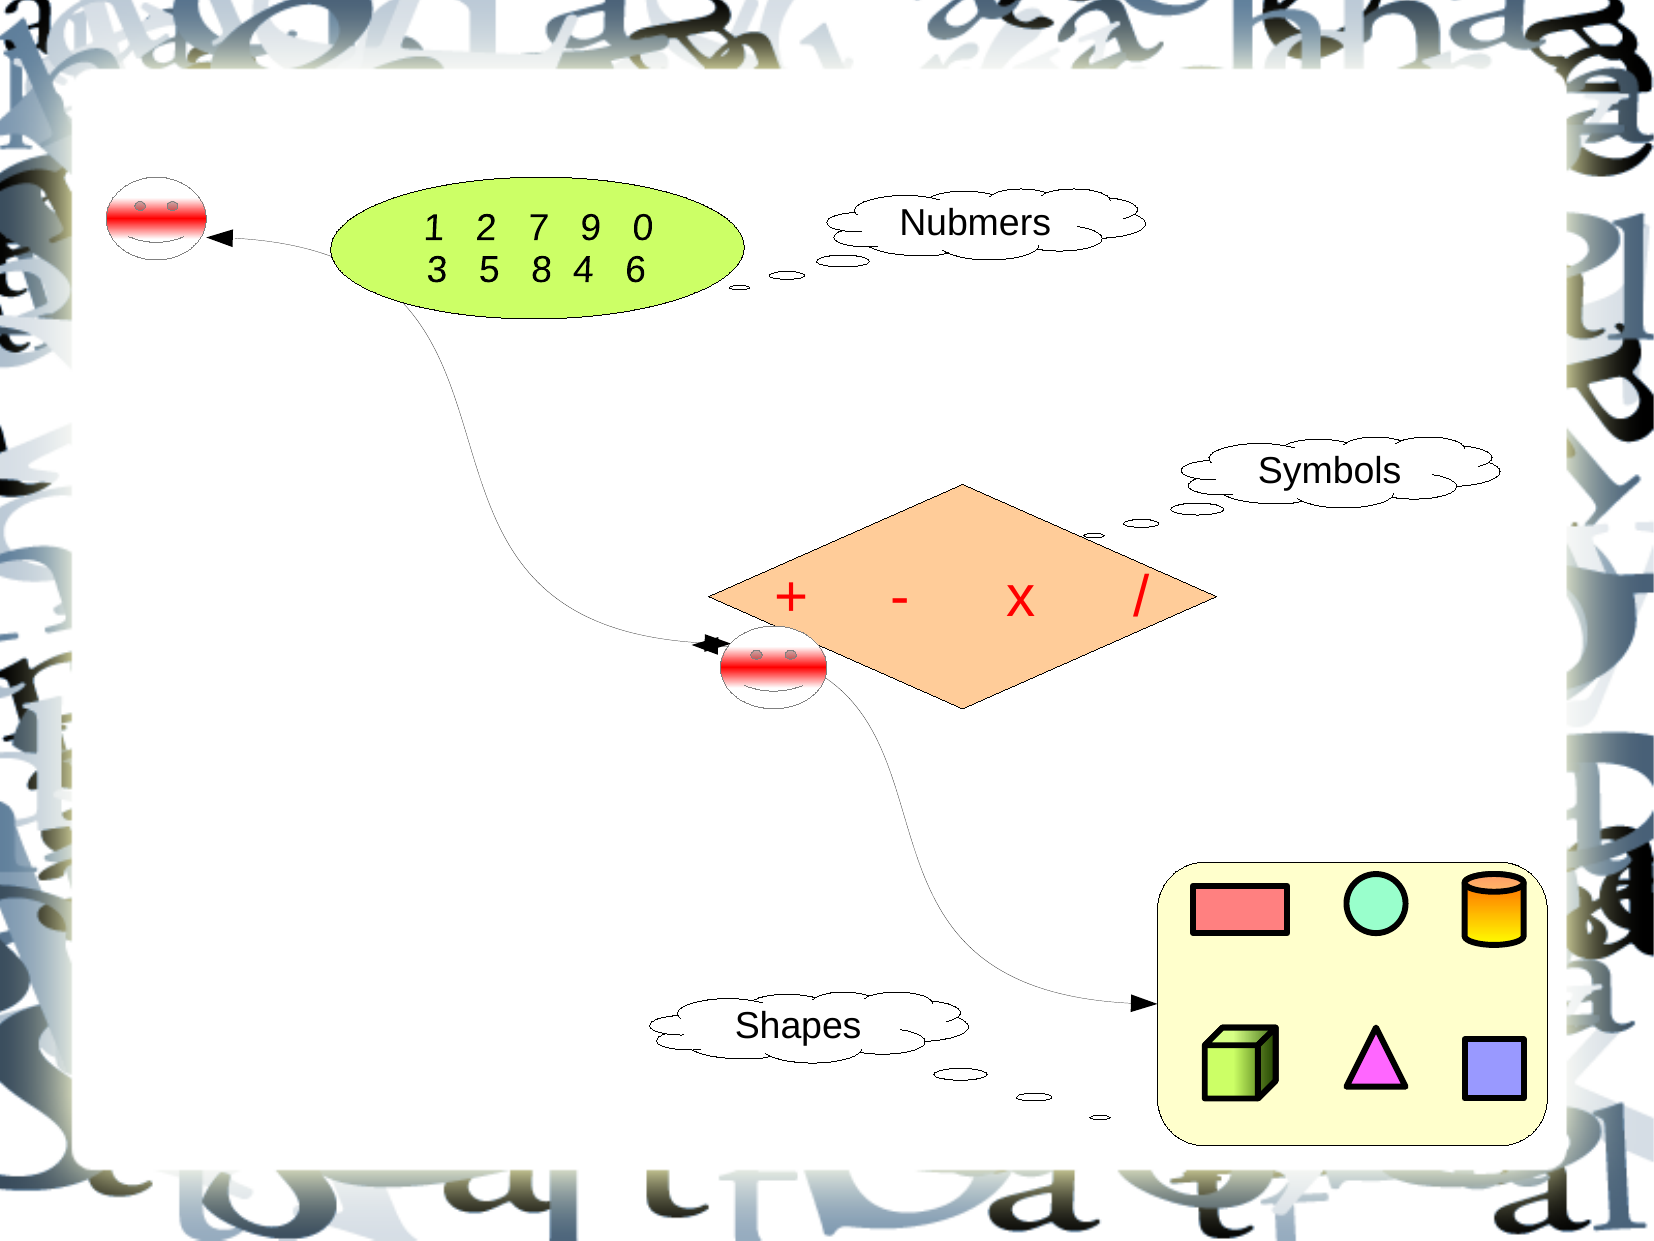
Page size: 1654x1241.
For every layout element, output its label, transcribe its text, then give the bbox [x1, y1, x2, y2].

text_box Symbols [1181, 437, 1501, 508]
text_box Symbols [1170, 503, 1224, 516]
text_box 1 2 7 9 0 3 5 8 4 6 [330, 177, 745, 319]
text_box [106, 177, 207, 260]
text_box Symbols [1123, 519, 1159, 528]
picture [0, 0, 1654, 1241]
text_box Shapes [649, 992, 969, 1064]
text_box [1157, 862, 1548, 1146]
text_box Nubmers [826, 188, 1146, 260]
text_box Shapes [933, 1068, 988, 1081]
text_box Nubmers [816, 255, 870, 267]
text_box Nubmers [769, 271, 805, 280]
text_box + - x / [708, 484, 1217, 709]
text_box [720, 625, 827, 709]
text_box Shapes [1016, 1093, 1052, 1101]
